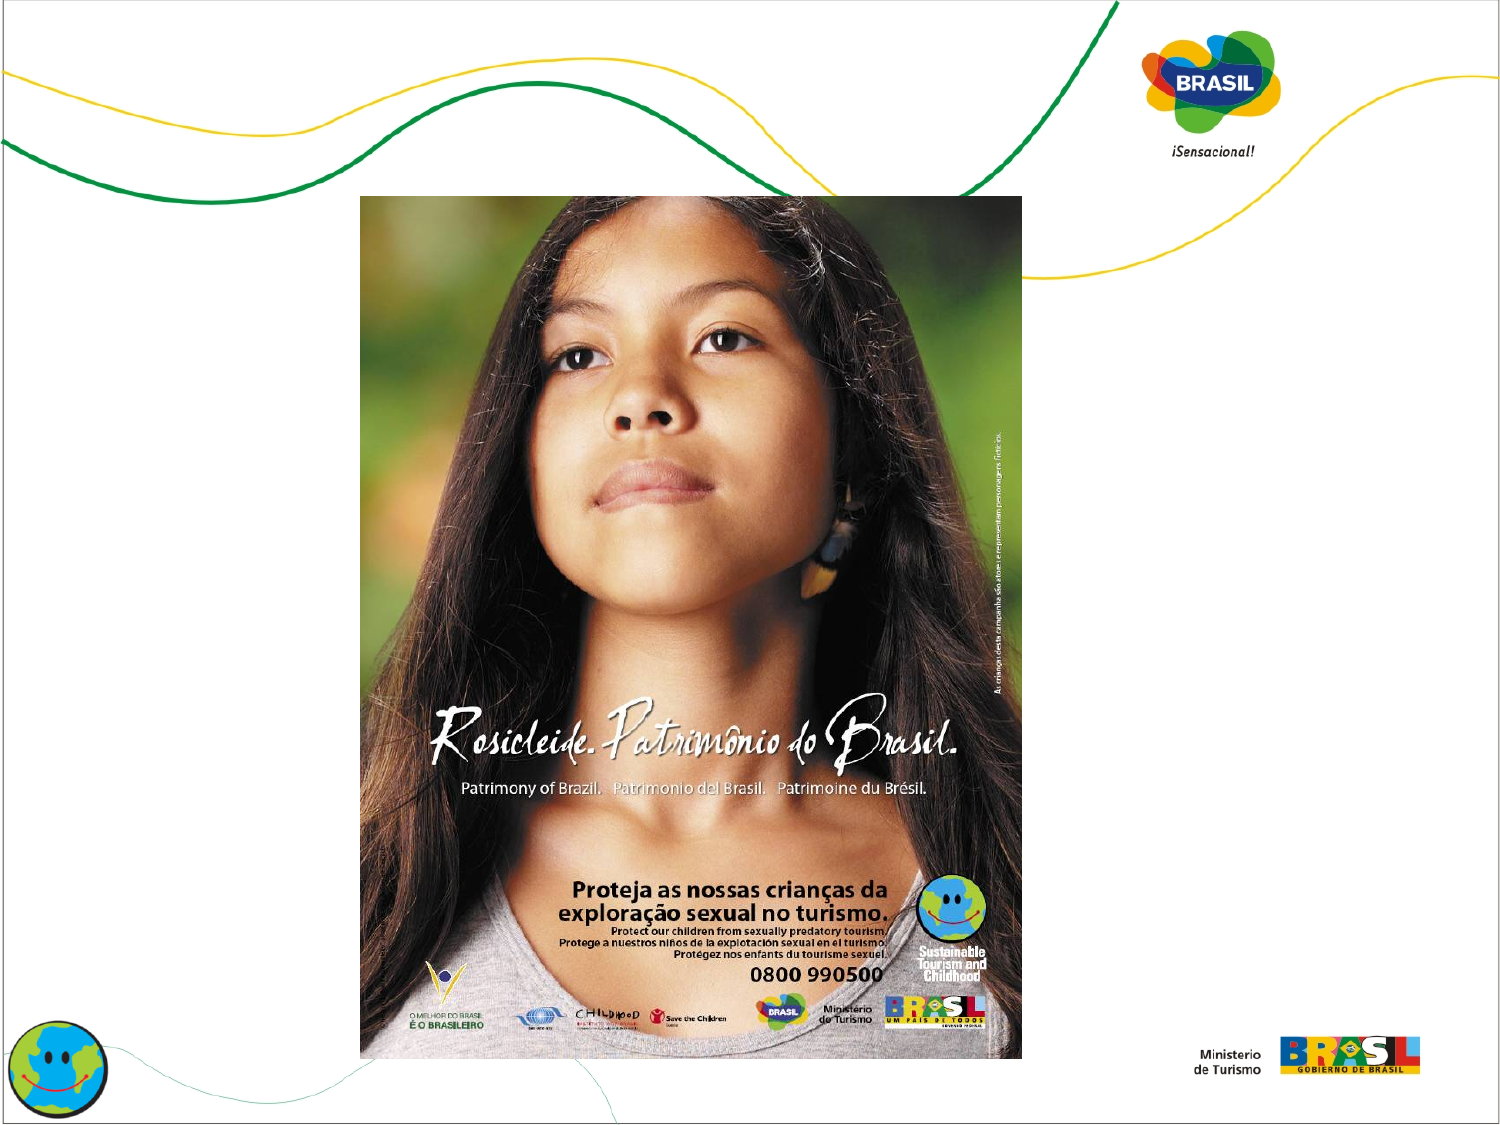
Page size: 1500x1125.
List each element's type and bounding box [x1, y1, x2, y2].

picture [0, 0, 1500, 1125]
text_box [960, 1031, 1184, 1090]
